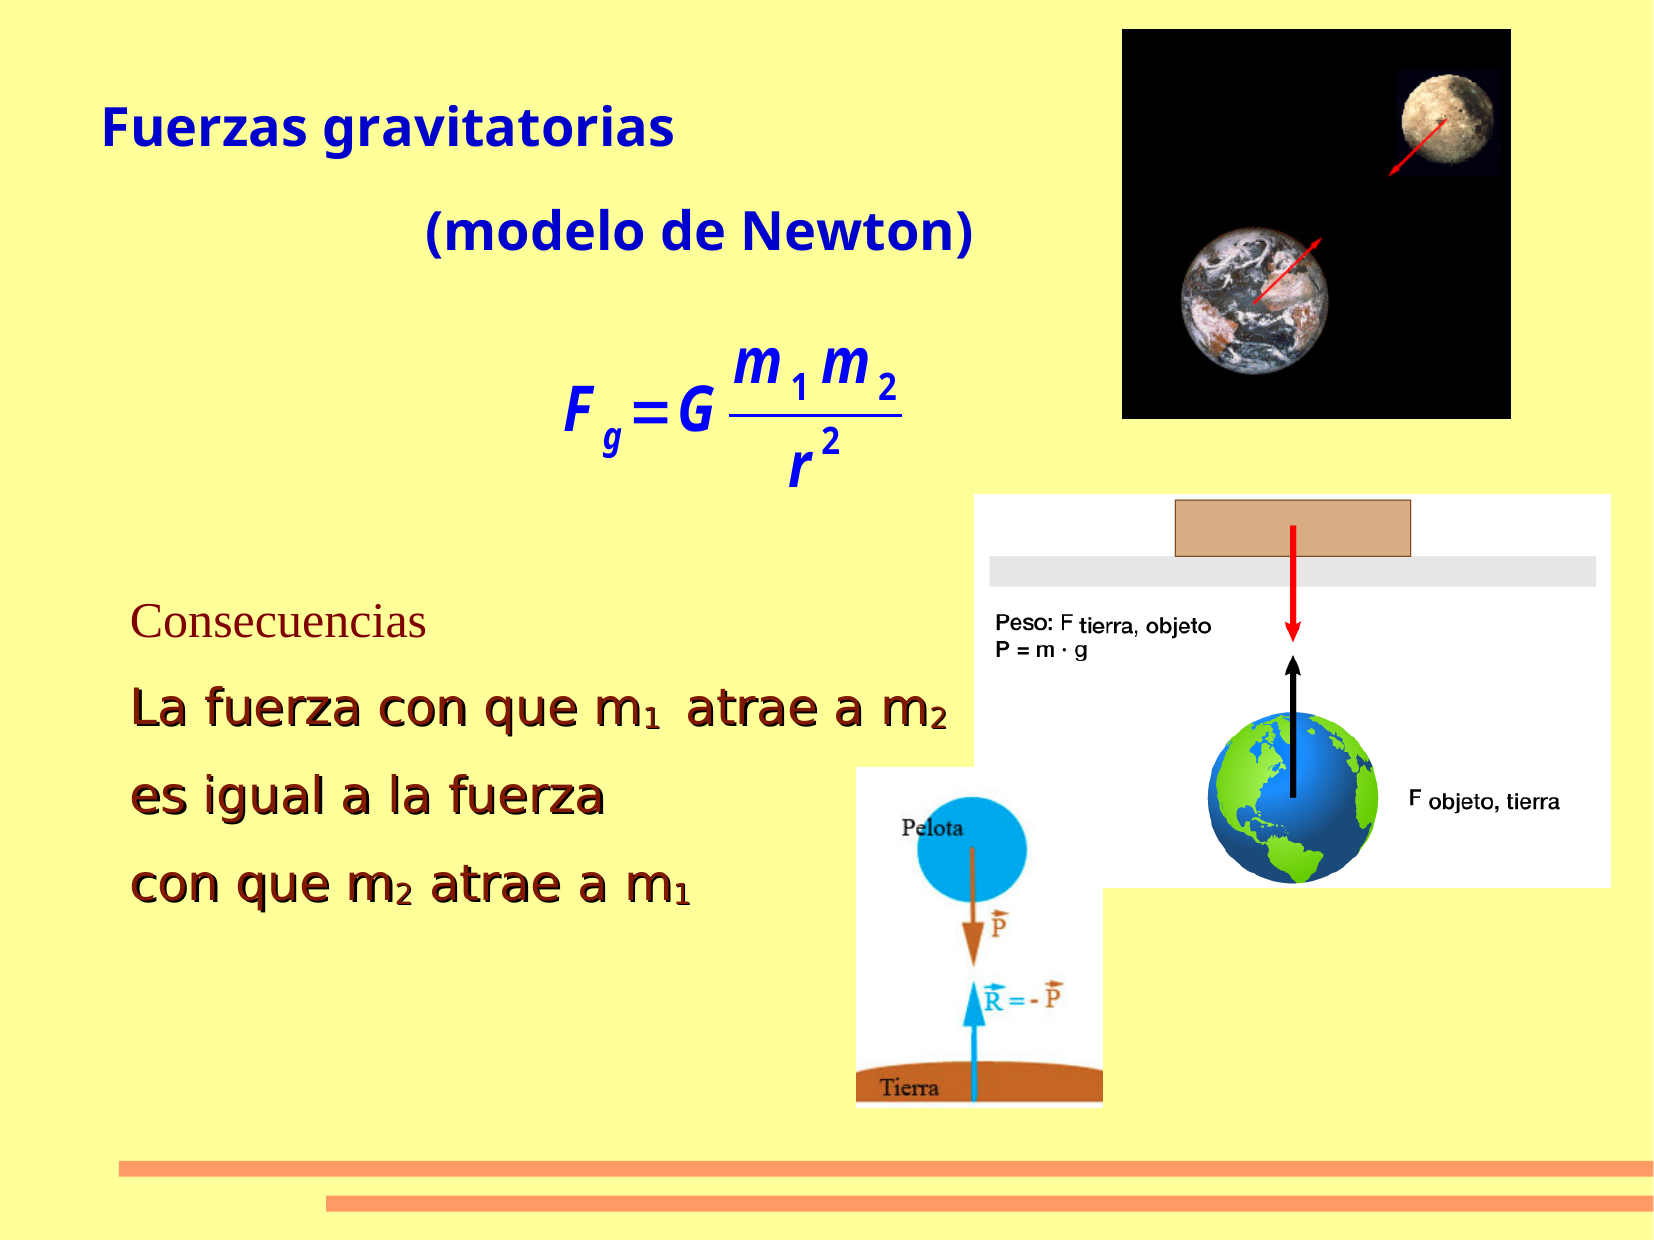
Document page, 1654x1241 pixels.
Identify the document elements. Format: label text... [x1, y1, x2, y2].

chart [554, 324, 912, 502]
list Fuerzas gravitatorias (modelo de Newton) [29, 88, 975, 246]
picture [856, 494, 1611, 1108]
list Consecuencias La fuerza con que m1 atrae a m2 es igual a la fuerza con que m2 atrae a m1 [59, 593, 974, 945]
picture [1122, 29, 1511, 419]
